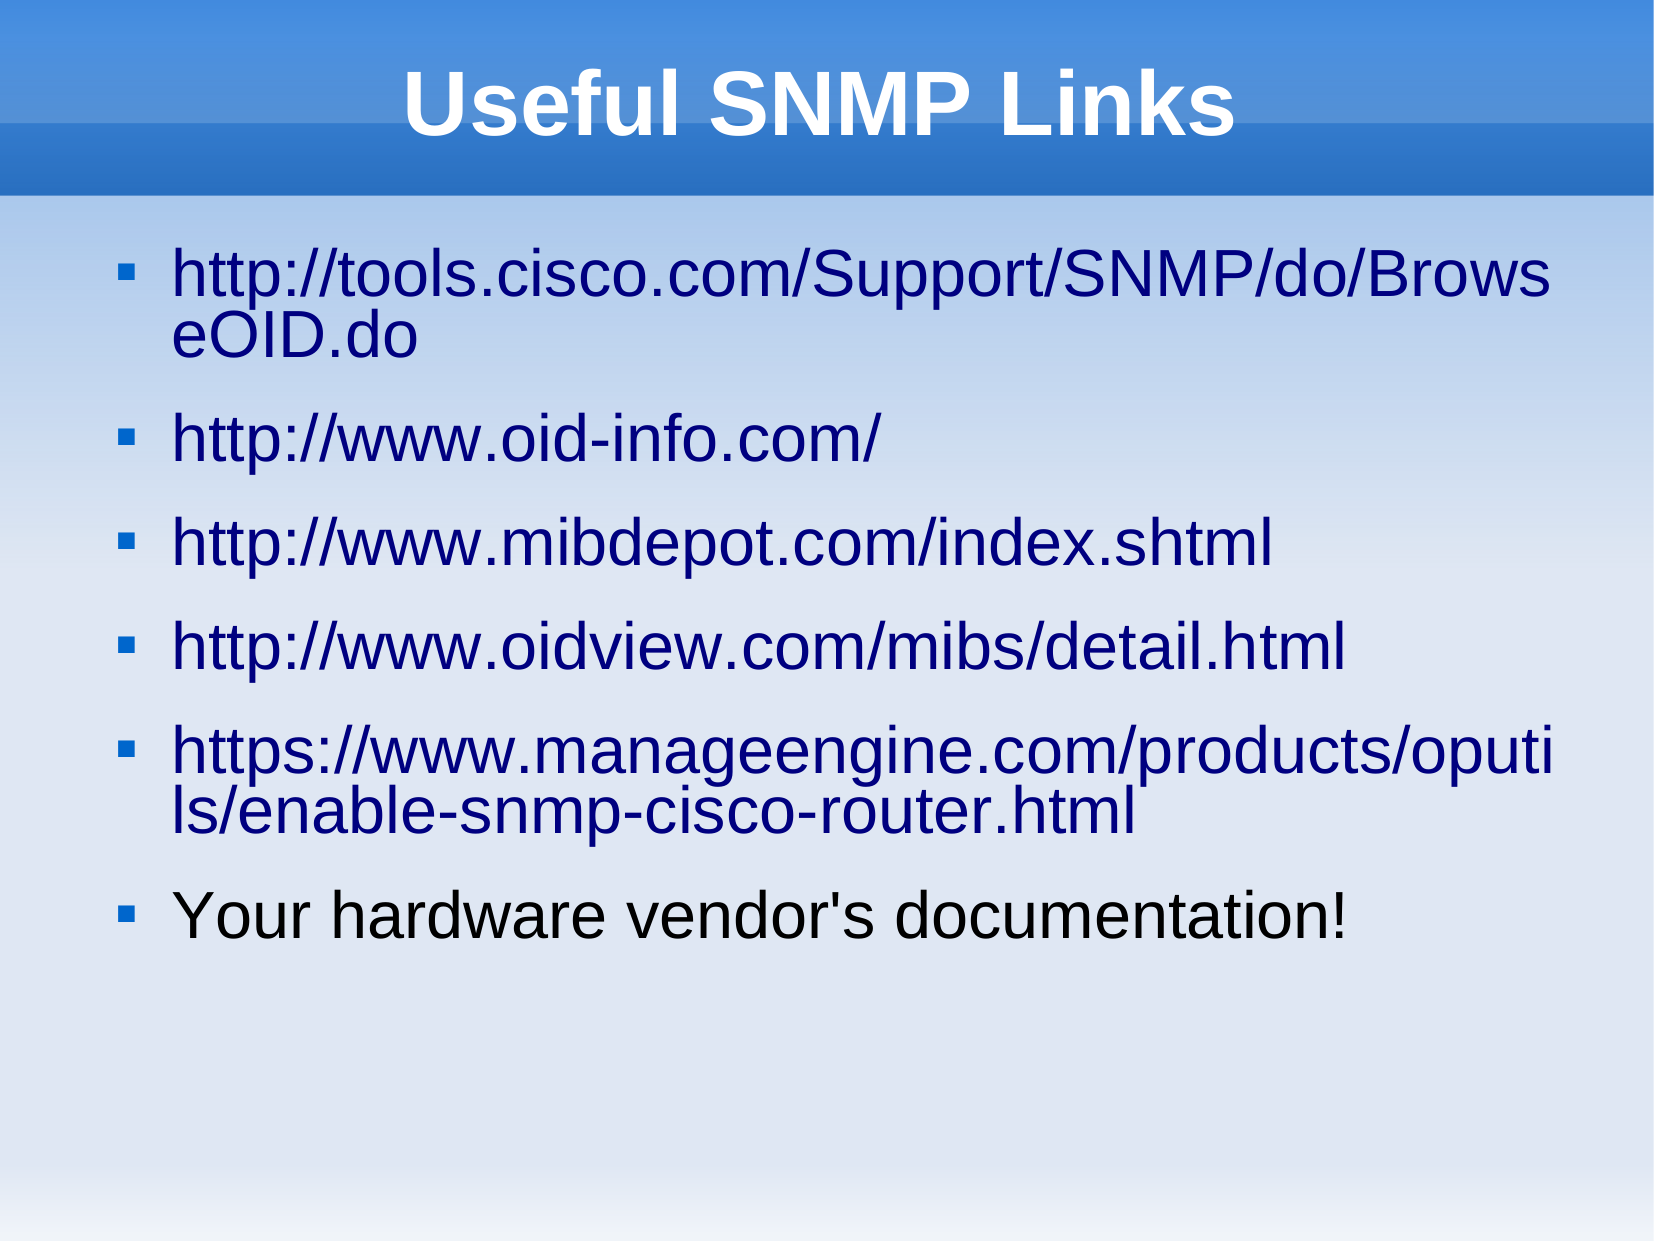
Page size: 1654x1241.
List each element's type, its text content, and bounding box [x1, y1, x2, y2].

list http://tools.cisco.com/Support/SNMP/do/BrowseOID.do http://www.oid-info.com/ http://www.mibdepot.com/index.shtml http://www.oidview.com/mibs/detail.html https://www.manageengine.com/products/oputils/enable-snmp-cisco-router.html Your hardware vendor's documentation! [82, 236, 1571, 1182]
picture [0, 0, 1654, 1241]
title Useful SNMP Links [76, 0, 1565, 208]
